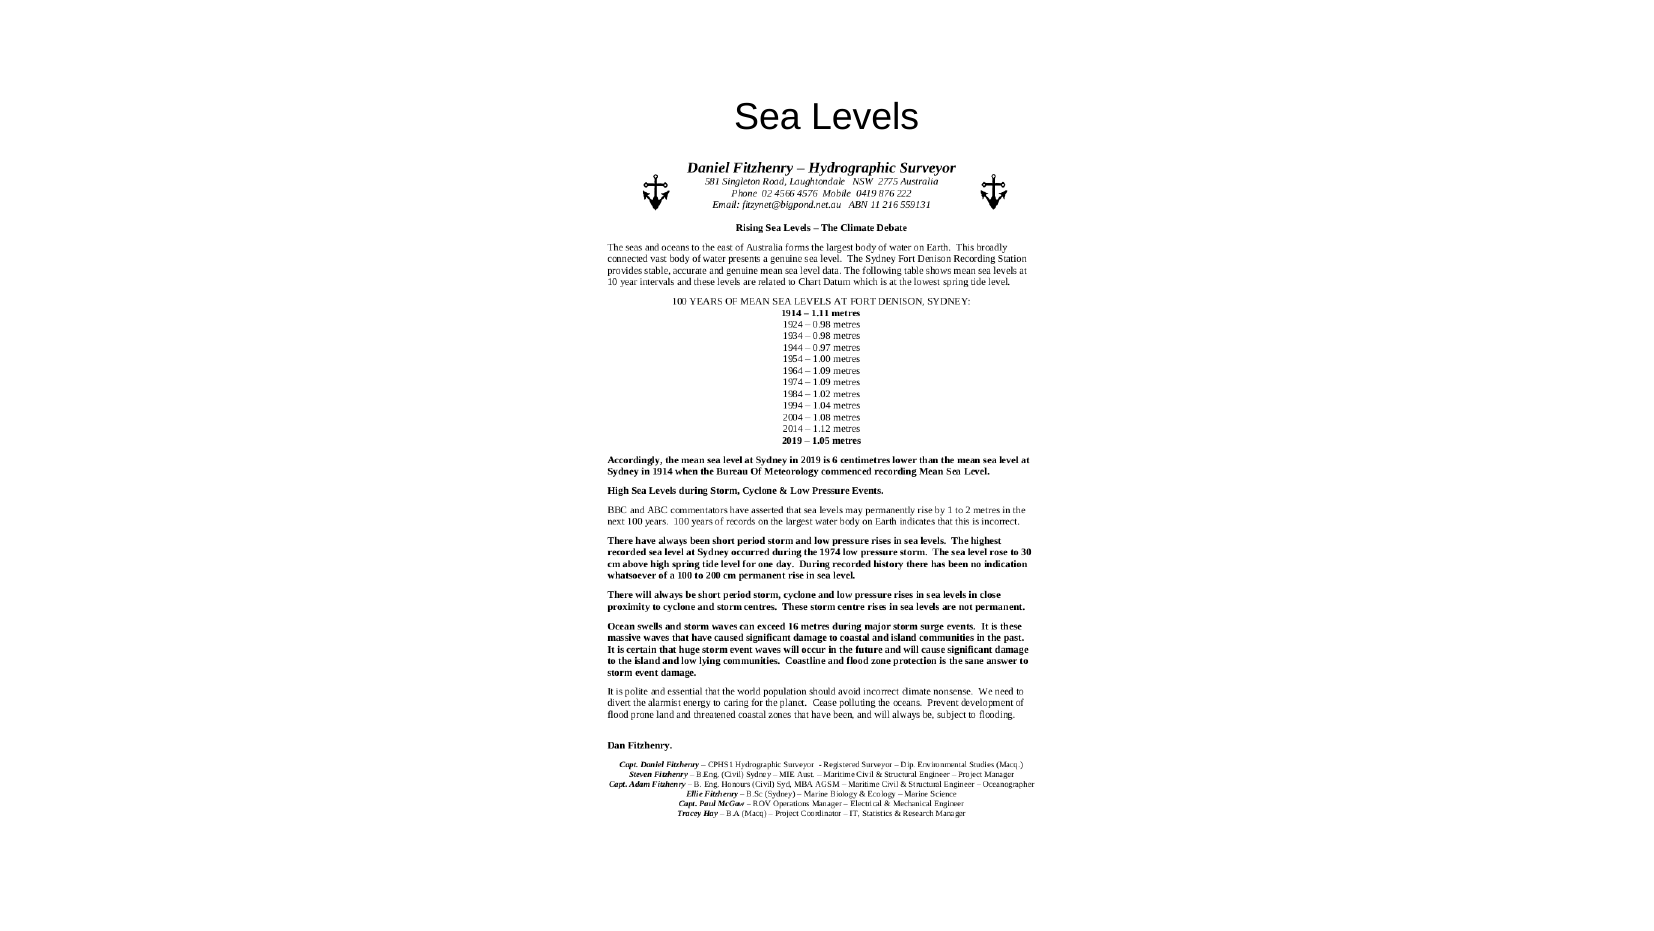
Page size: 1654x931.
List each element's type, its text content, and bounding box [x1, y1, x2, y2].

picture [581, 137, 1067, 841]
text_box Sea Levels [82, 92, 1571, 138]
